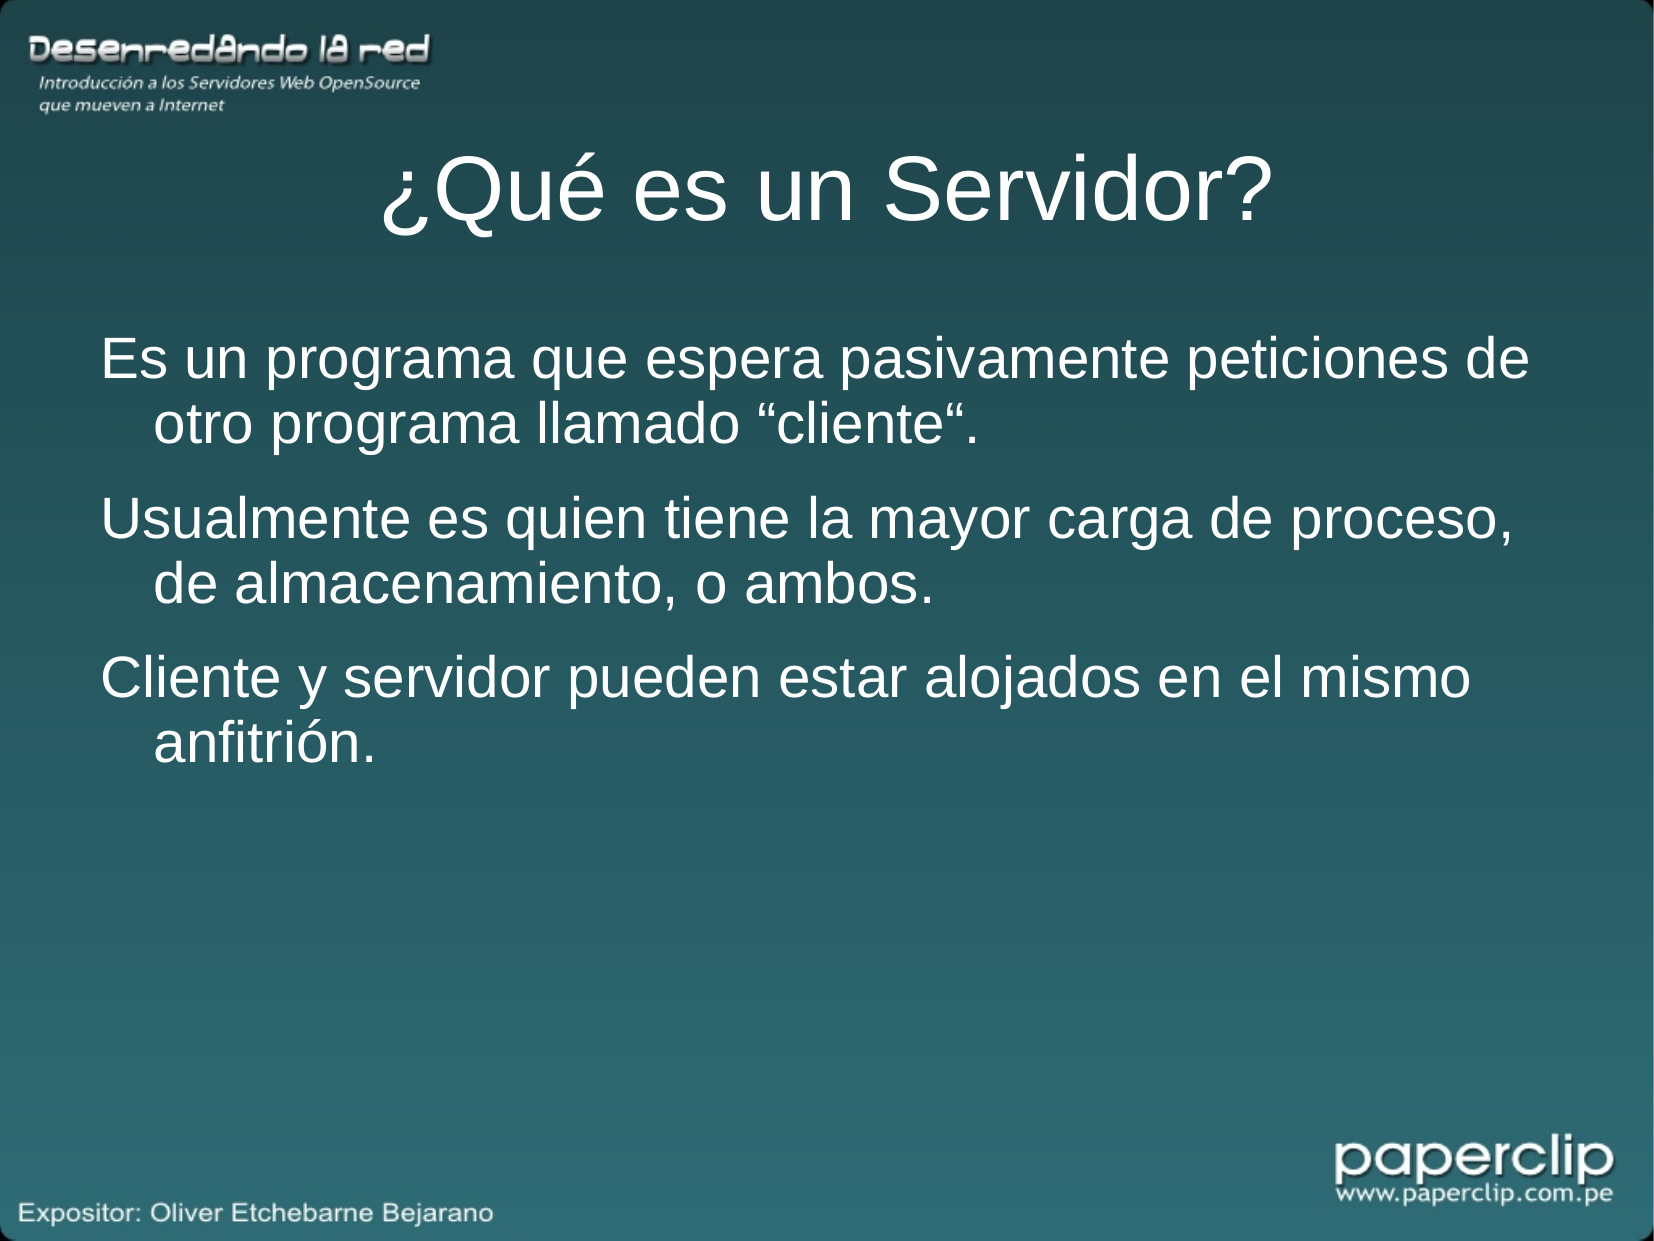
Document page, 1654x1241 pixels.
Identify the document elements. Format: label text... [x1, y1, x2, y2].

list Es un programa que espera pasivamente peticiones de otro programa llamado “cliente“. Usualmente es quien tiene la mayor carga de proceso, de almacenamiento, o ambos. Cliente y servidor pueden estar alojados en el mismo anfitrión. [82, 325, 1571, 1130]
picture [0, 0, 1654, 1241]
title ¿Qué es un Servidor? [82, 92, 1571, 285]
